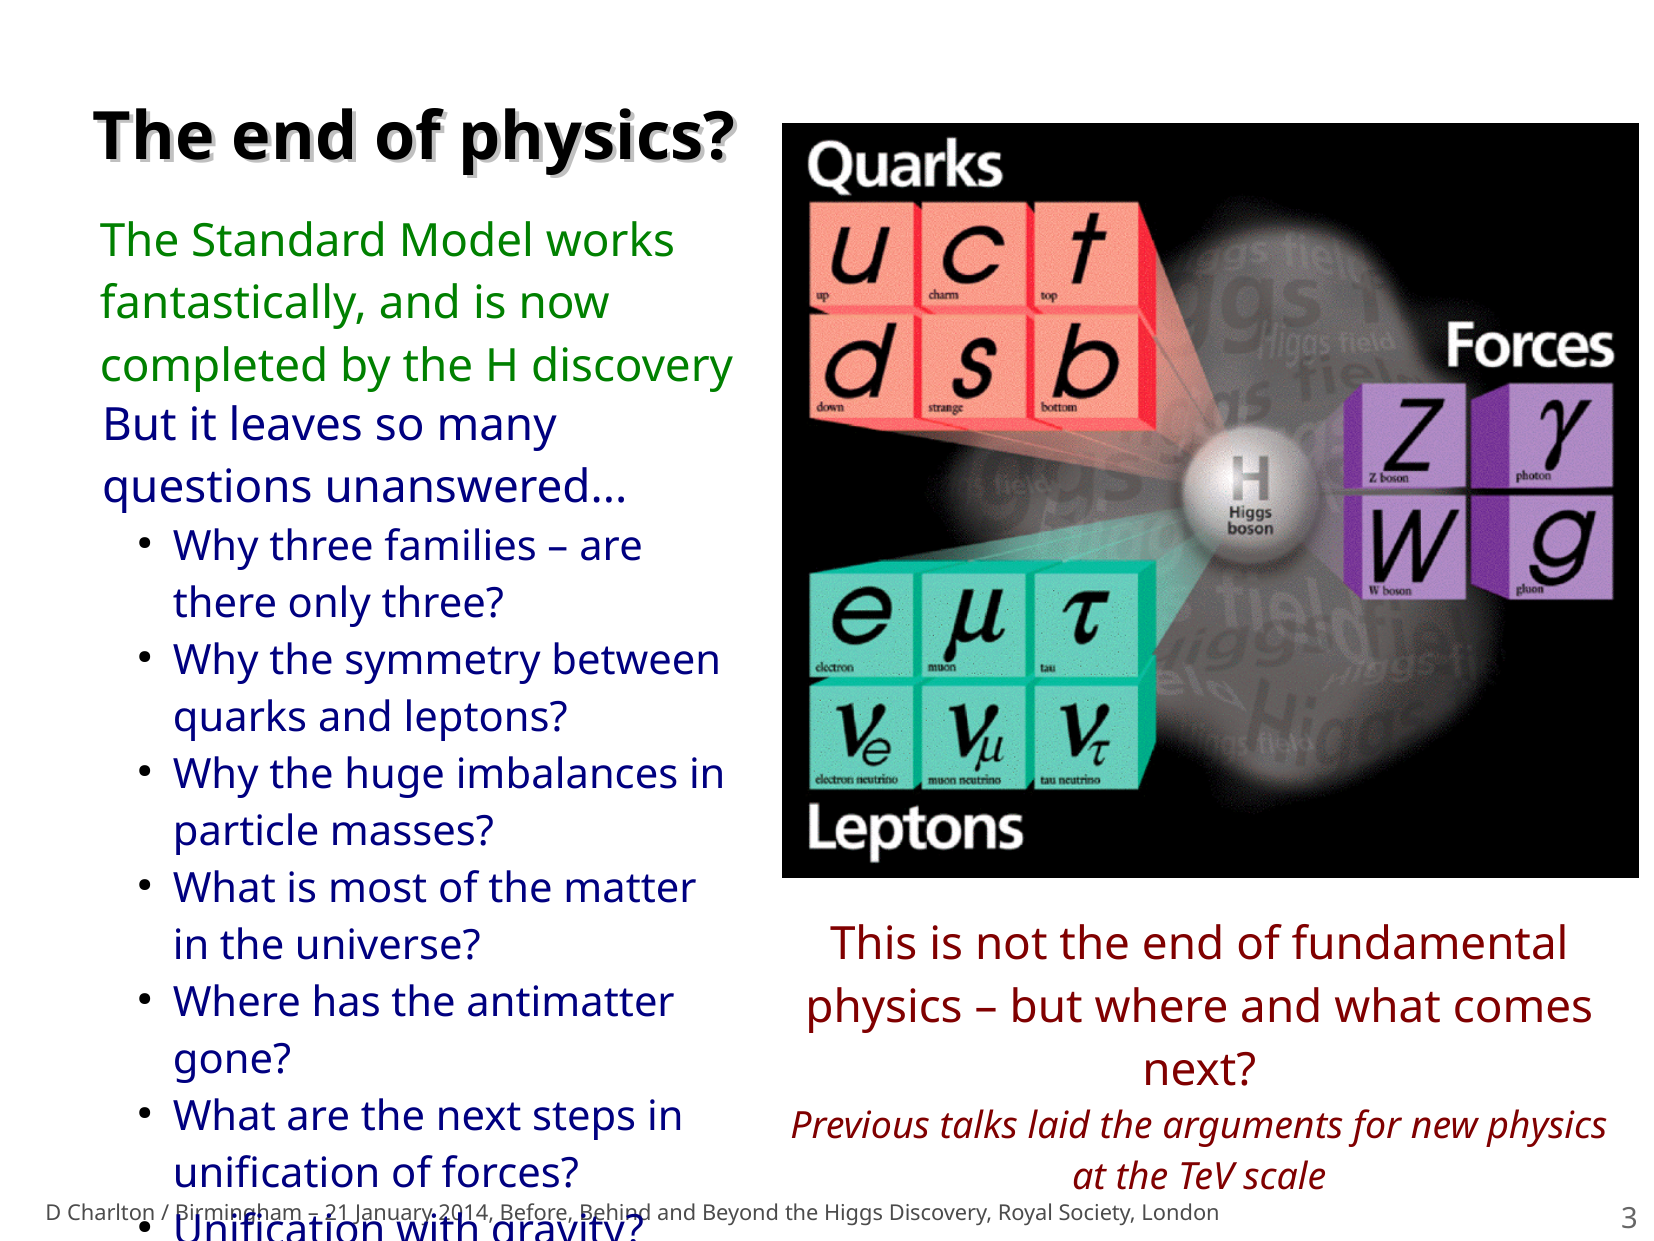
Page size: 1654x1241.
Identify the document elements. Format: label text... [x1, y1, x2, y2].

text_box This is not the end of fundamental physics – but where and what comes next? Previous talks laid the arguments for new physics at the TeV scale [772, 903, 1627, 1166]
text_box But it leaves so many questions unanswered... Why three families – are there only three? Why the symmetry between quarks and leptons? Why the huge imbalances in particle masses? What is most of the matter in the universe? Where has the antimatter gone? What are the next steps in unification of forces? Unification with gravity? [87, 383, 754, 1139]
text_box The Standard Model works fantastically, and is now completed by the H discovery [85, 199, 763, 490]
picture [782, 123, 1639, 878]
text_box The end of physics? [78, 80, 1424, 174]
